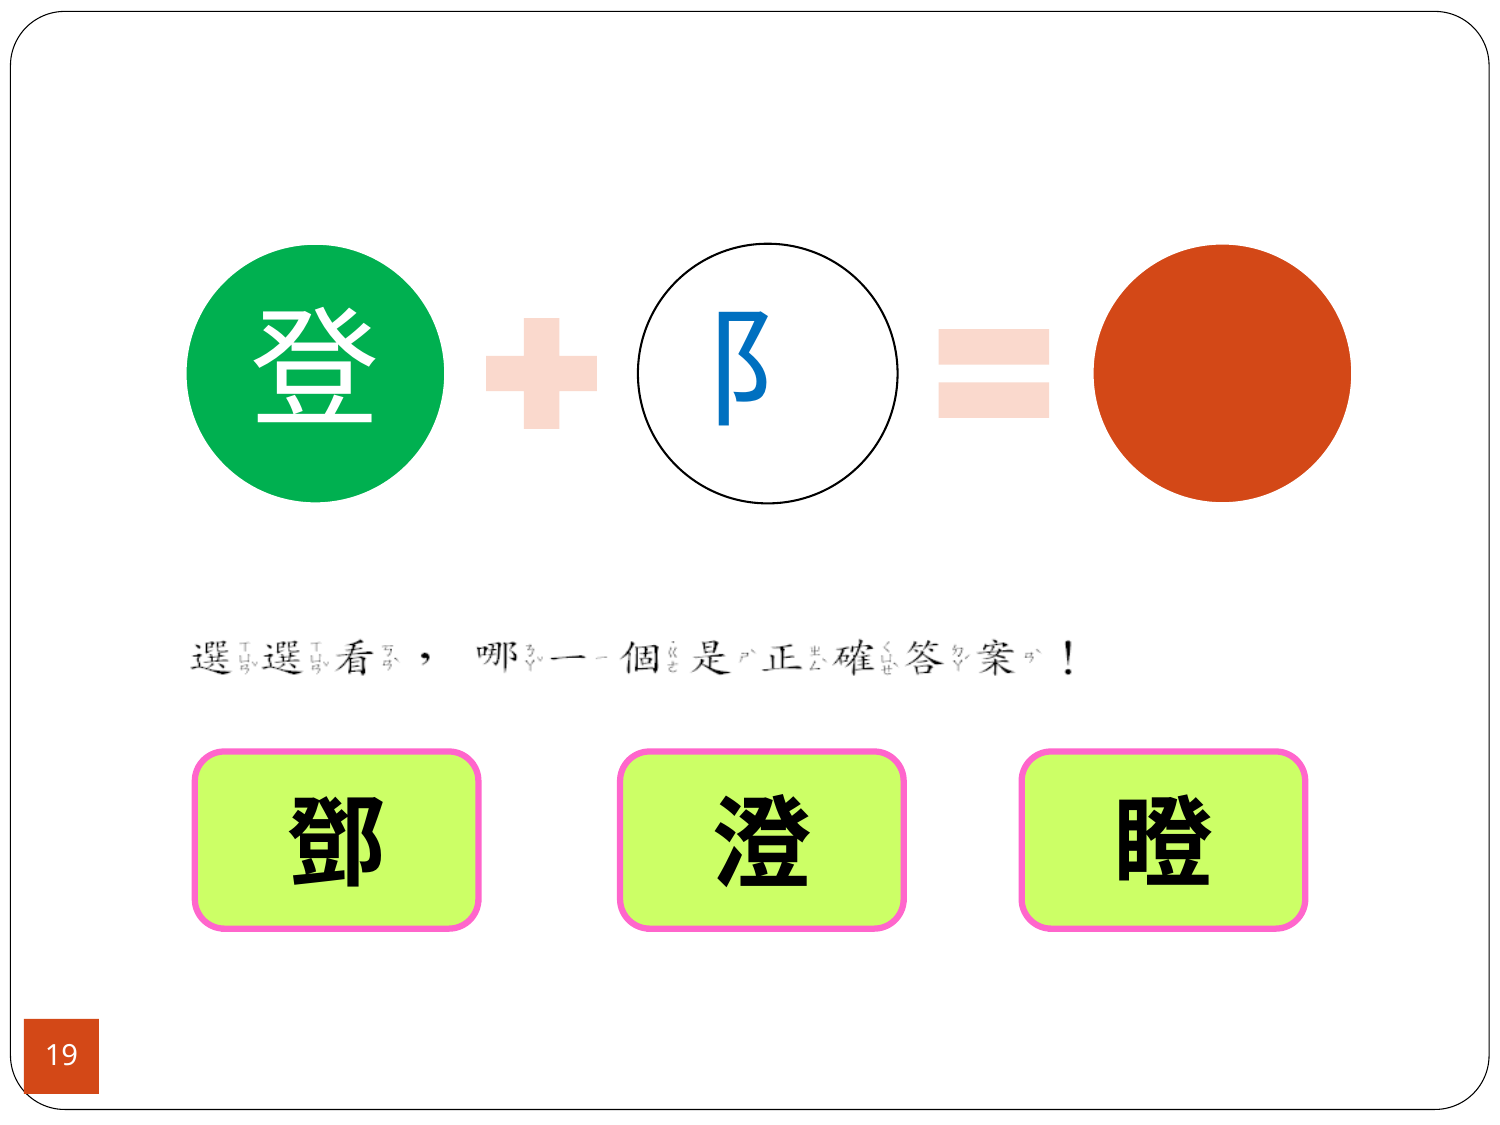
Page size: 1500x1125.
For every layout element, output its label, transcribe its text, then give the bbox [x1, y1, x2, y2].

text_box [938, 329, 1050, 365]
text_box 瞪 [1021, 751, 1306, 929]
text_box 19 [23, 1018, 99, 1094]
text_box [486, 318, 597, 429]
text_box [938, 382, 1050, 418]
text_box 澄 [620, 751, 904, 929]
text_box 阝 [637, 243, 898, 504]
picture [171, 597, 1133, 705]
text_box [1092, 243, 1353, 504]
text_box 鄧 [194, 751, 479, 929]
text_box 澄 [1104, 716, 1306, 777]
text_box 登 [185, 243, 446, 504]
